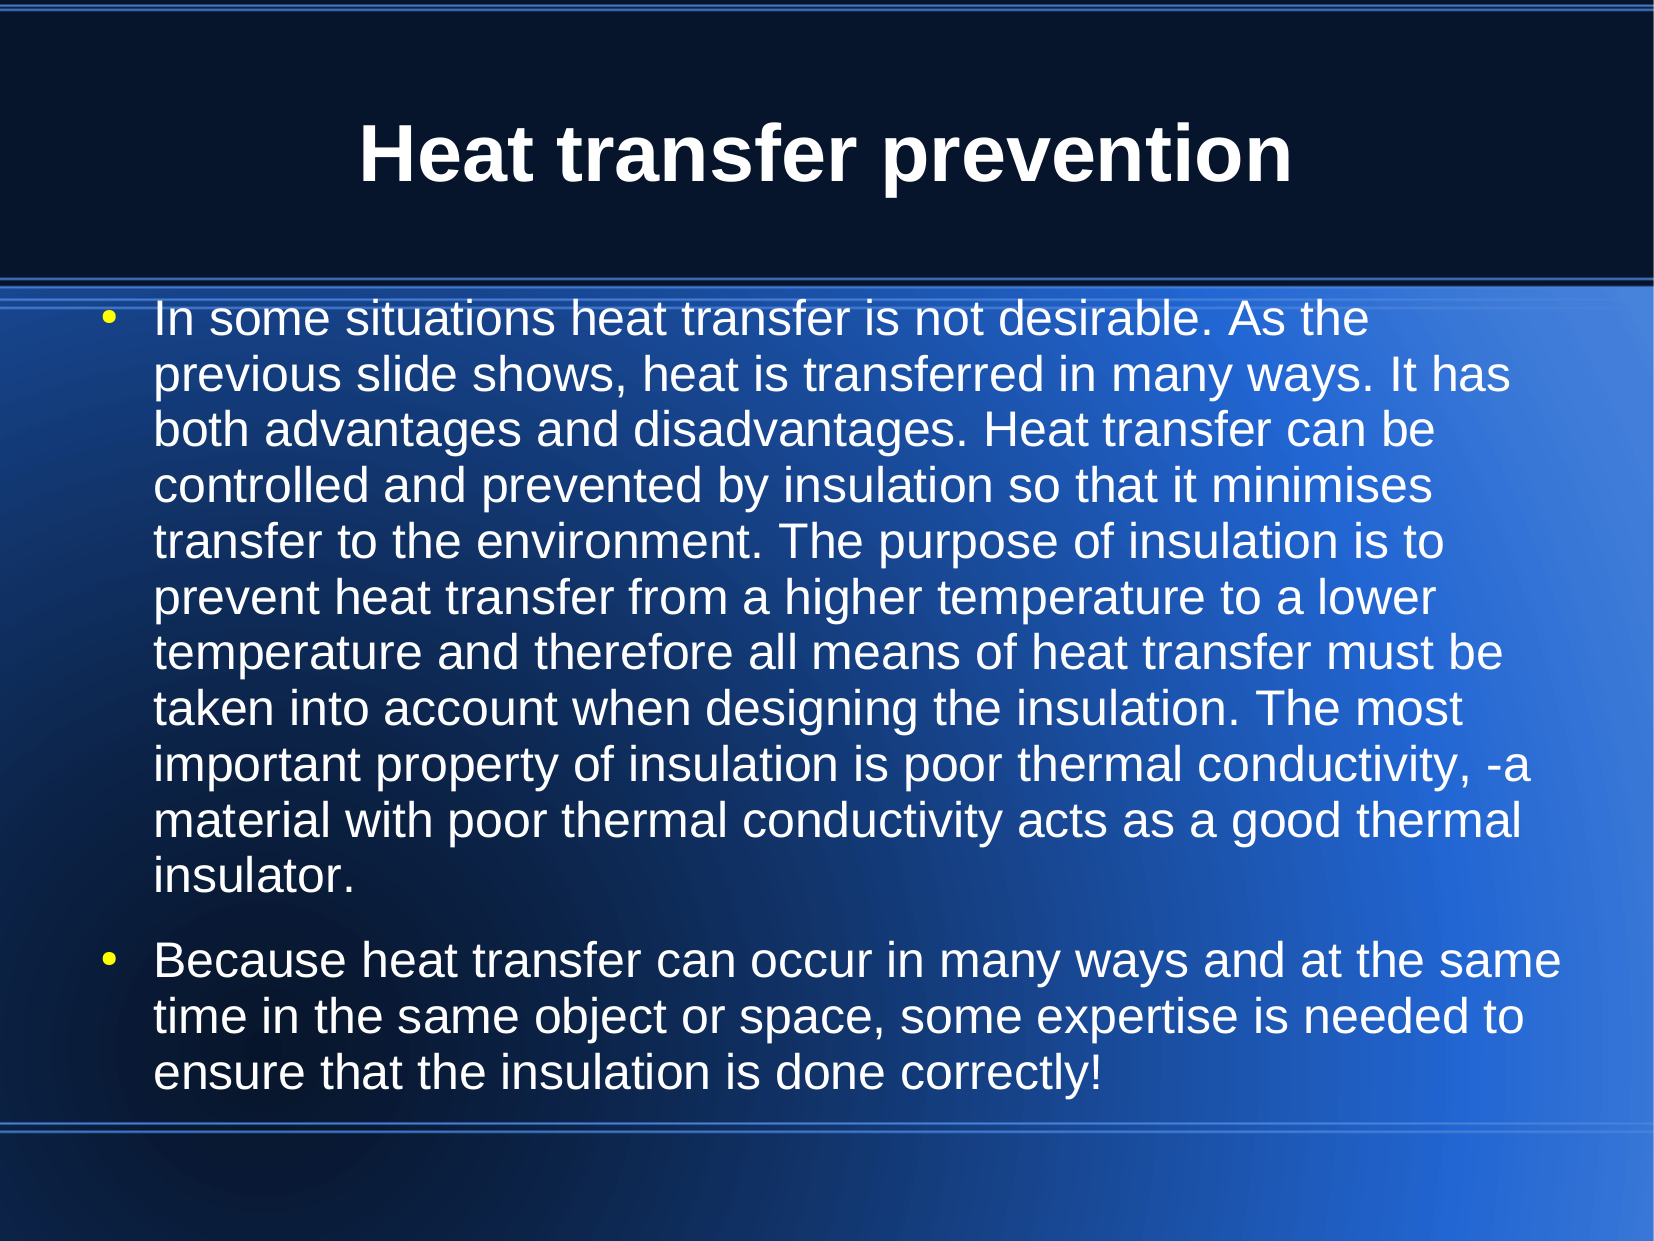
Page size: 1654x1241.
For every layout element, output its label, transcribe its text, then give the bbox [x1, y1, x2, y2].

picture [0, 0, 1654, 1241]
list In some situations heat transfer is not desirable. As the previous slide shows, heat is transferred in many ways. It has both advantages and disadvantages. Heat transfer can be controlled and prevented by insulation so that it minimises transfer to the environment. The purpose of insulation is to prevent heat transfer from a higher temperature to a lower temperature and therefore all means of heat transfer must be taken into account when designing the insulation. The most important property of insulation is poor thermal conductivity, -a material with poor thermal conductivity acts as a good thermal insulator. Because heat transfer can occur in many ways and at the same time in the same object or space, some expertise is needed to ensure that the insulation is done correctly! [82, 290, 1571, 1109]
title Heat transfer prevention [82, 49, 1571, 257]
